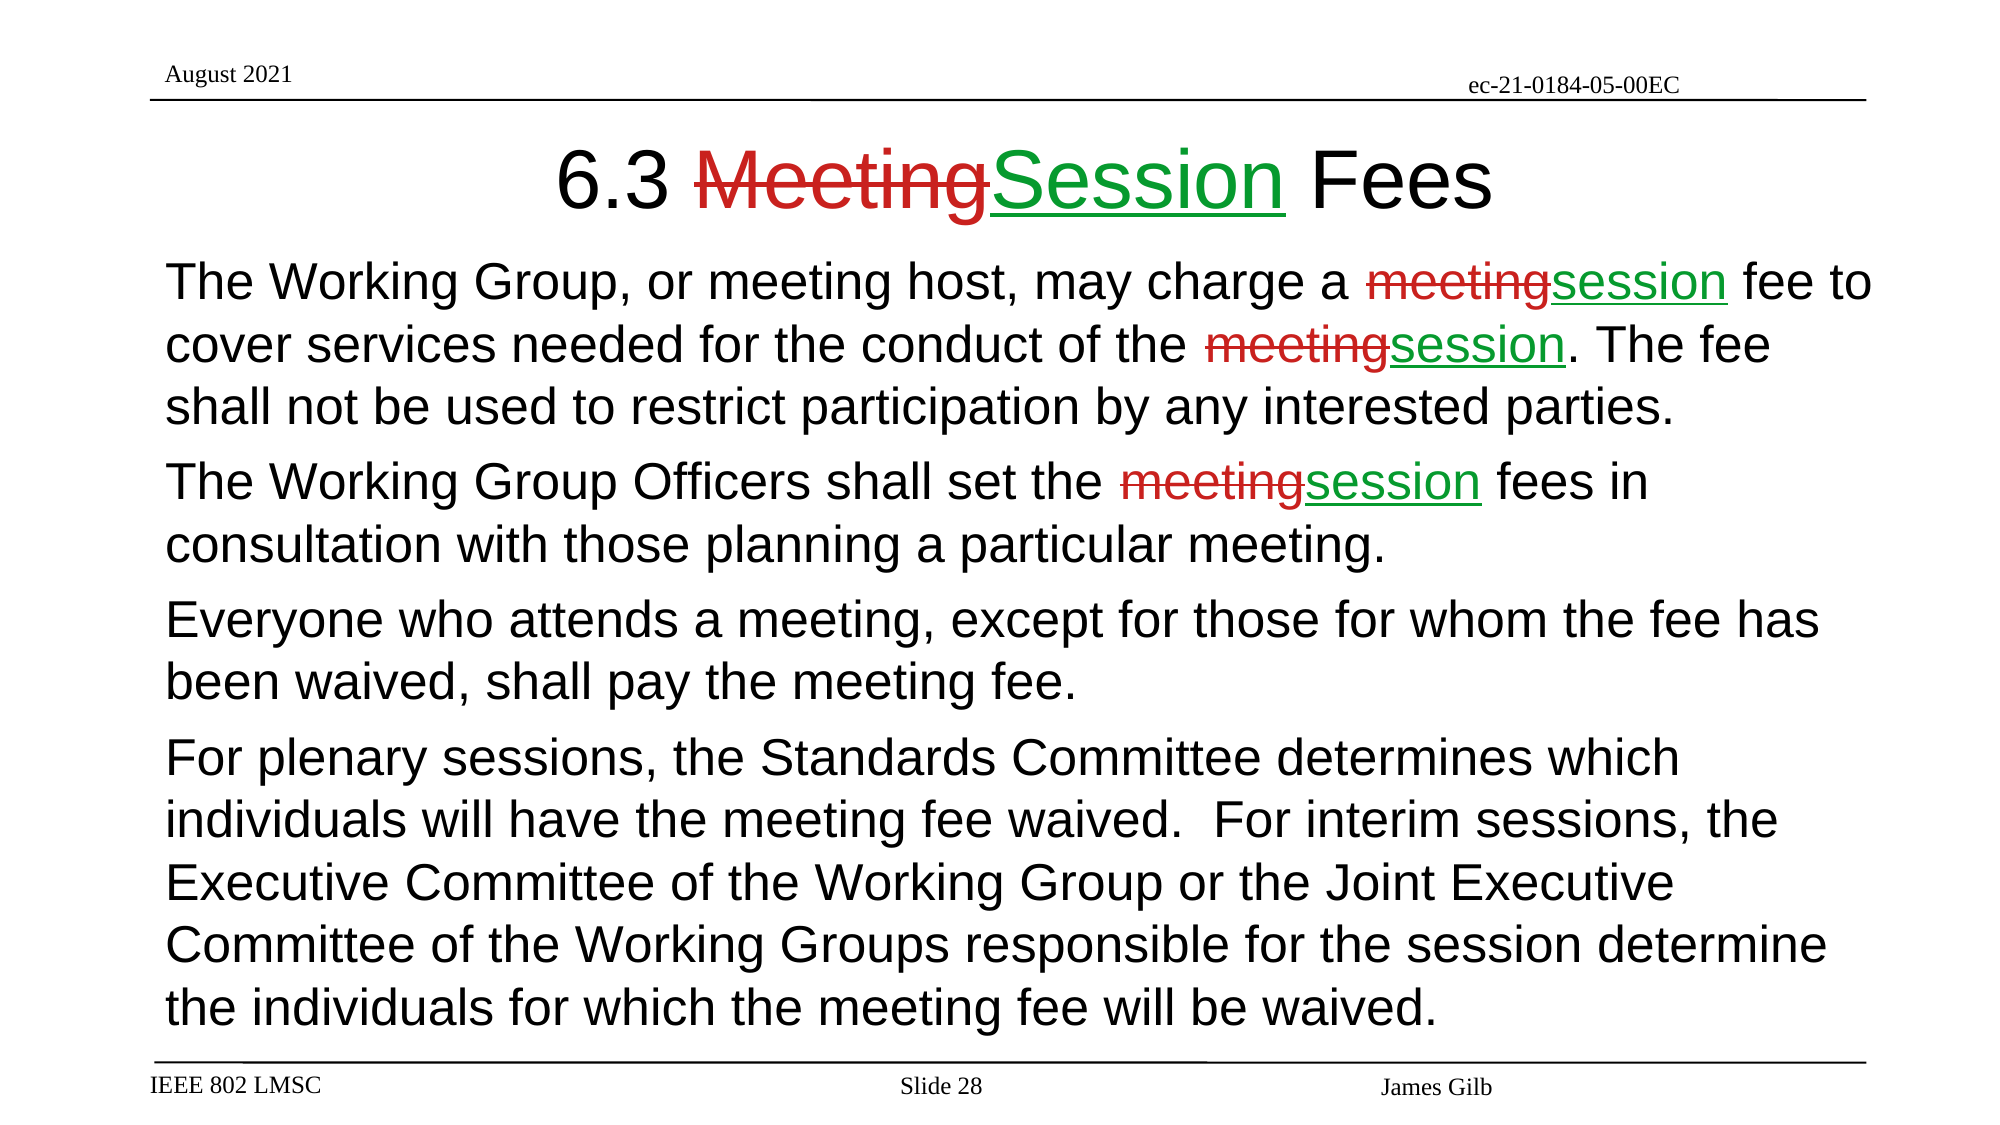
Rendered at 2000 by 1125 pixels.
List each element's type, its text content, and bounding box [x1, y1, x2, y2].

list The Working Group, or meeting host, may charge a meetingsession fee to cover services needed for the conduct of the meetingsession. The fee shall not be used to restrict participation by any interested parties. The Working Group Officers shall set the meetingsession fees in consultation with those planning a particular meeting. Everyone who attends a meeting, except for those for whom the fee has been waived, shall pay the meeting fee. For plenary sessions, the Standards Committee determines which individuals will have the meeting fee waived. For interim sessions, the Executive Committee of the Working Group or the Joint Executive Committee of the Working Groups responsible for the session determine the individuals for which the meeting fee will be waived. [149, 239, 1900, 1051]
text_box Slide [799, 1069, 1083, 1108]
title 6.3 MeetingSession Fees [149, 112, 1900, 238]
